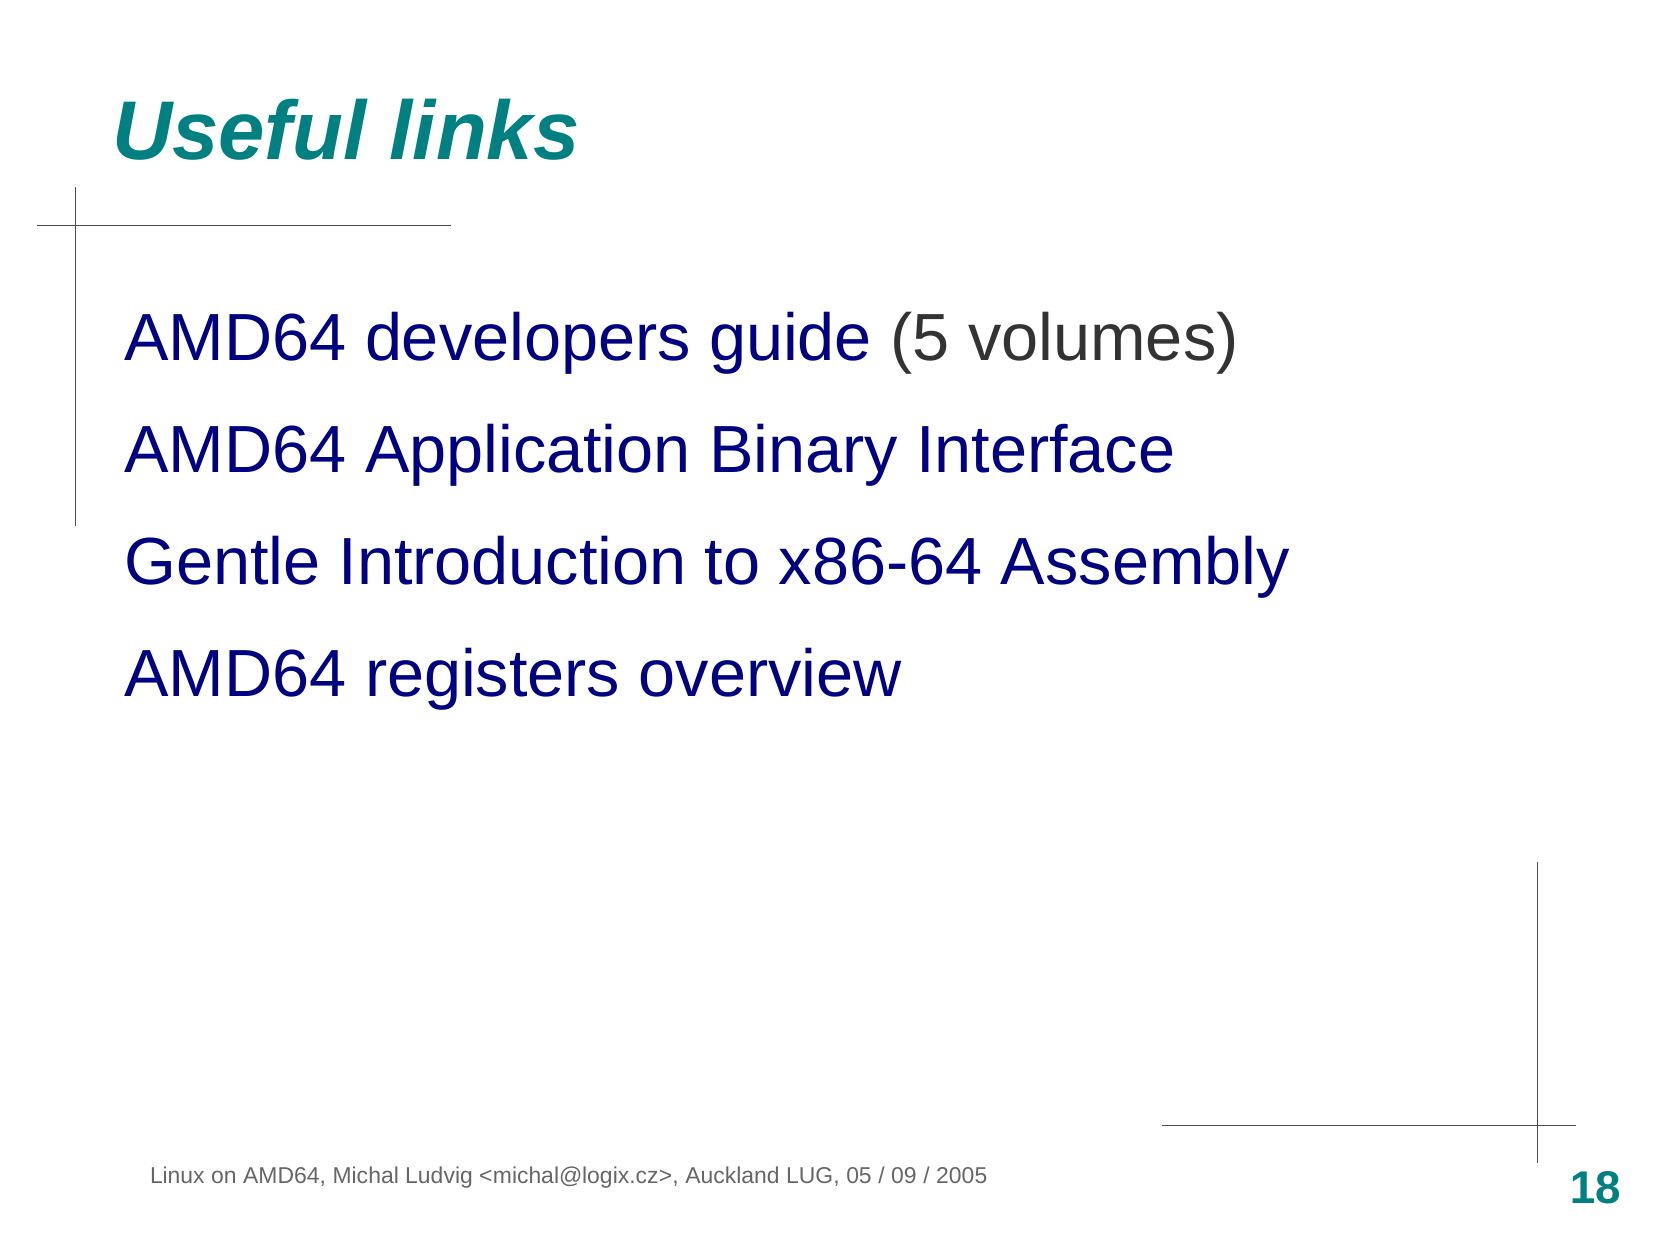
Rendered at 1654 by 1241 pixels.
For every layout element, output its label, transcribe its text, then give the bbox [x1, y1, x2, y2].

title Useful links [112, 37, 1426, 226]
list AMD64 developers guide (5 volumes) AMD64 Application Binary Interface Gentle Introduction to x86-64 Assembly AMD64 registers overview [112, 262, 1569, 1088]
